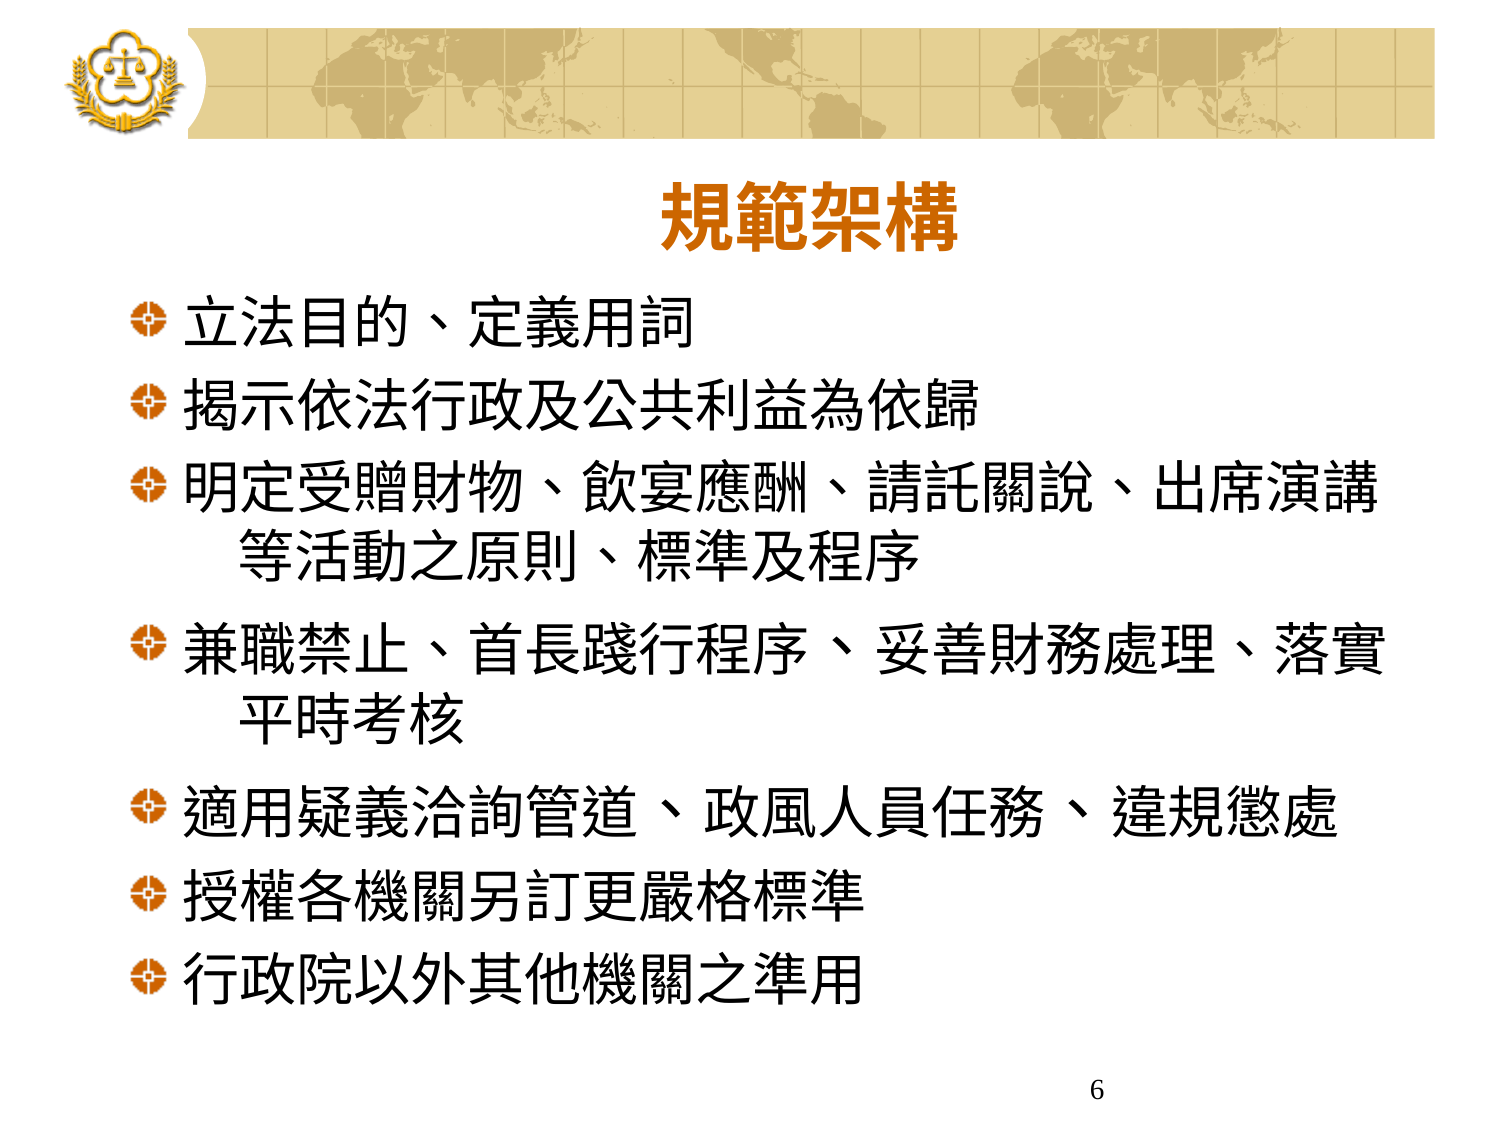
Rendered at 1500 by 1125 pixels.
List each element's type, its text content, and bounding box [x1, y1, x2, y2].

text_box [1074, 1037, 1388, 1113]
title 規範架構 [183, 152, 1436, 278]
list 立法目的、定義用詞 揭示依法行政及公共利益為依歸 明定受贈財物、飲宴應酬、請託關說、出席演講等活動之原則、標準及程序 兼職禁止、首長踐行程序、妥善財務處理、落實平時考核 適用疑義洽詢管道、政風人員任務、違規懲處 授權各機關另訂更嚴格標準 行政院以外其他機關之準用 [112, 278, 1436, 1024]
